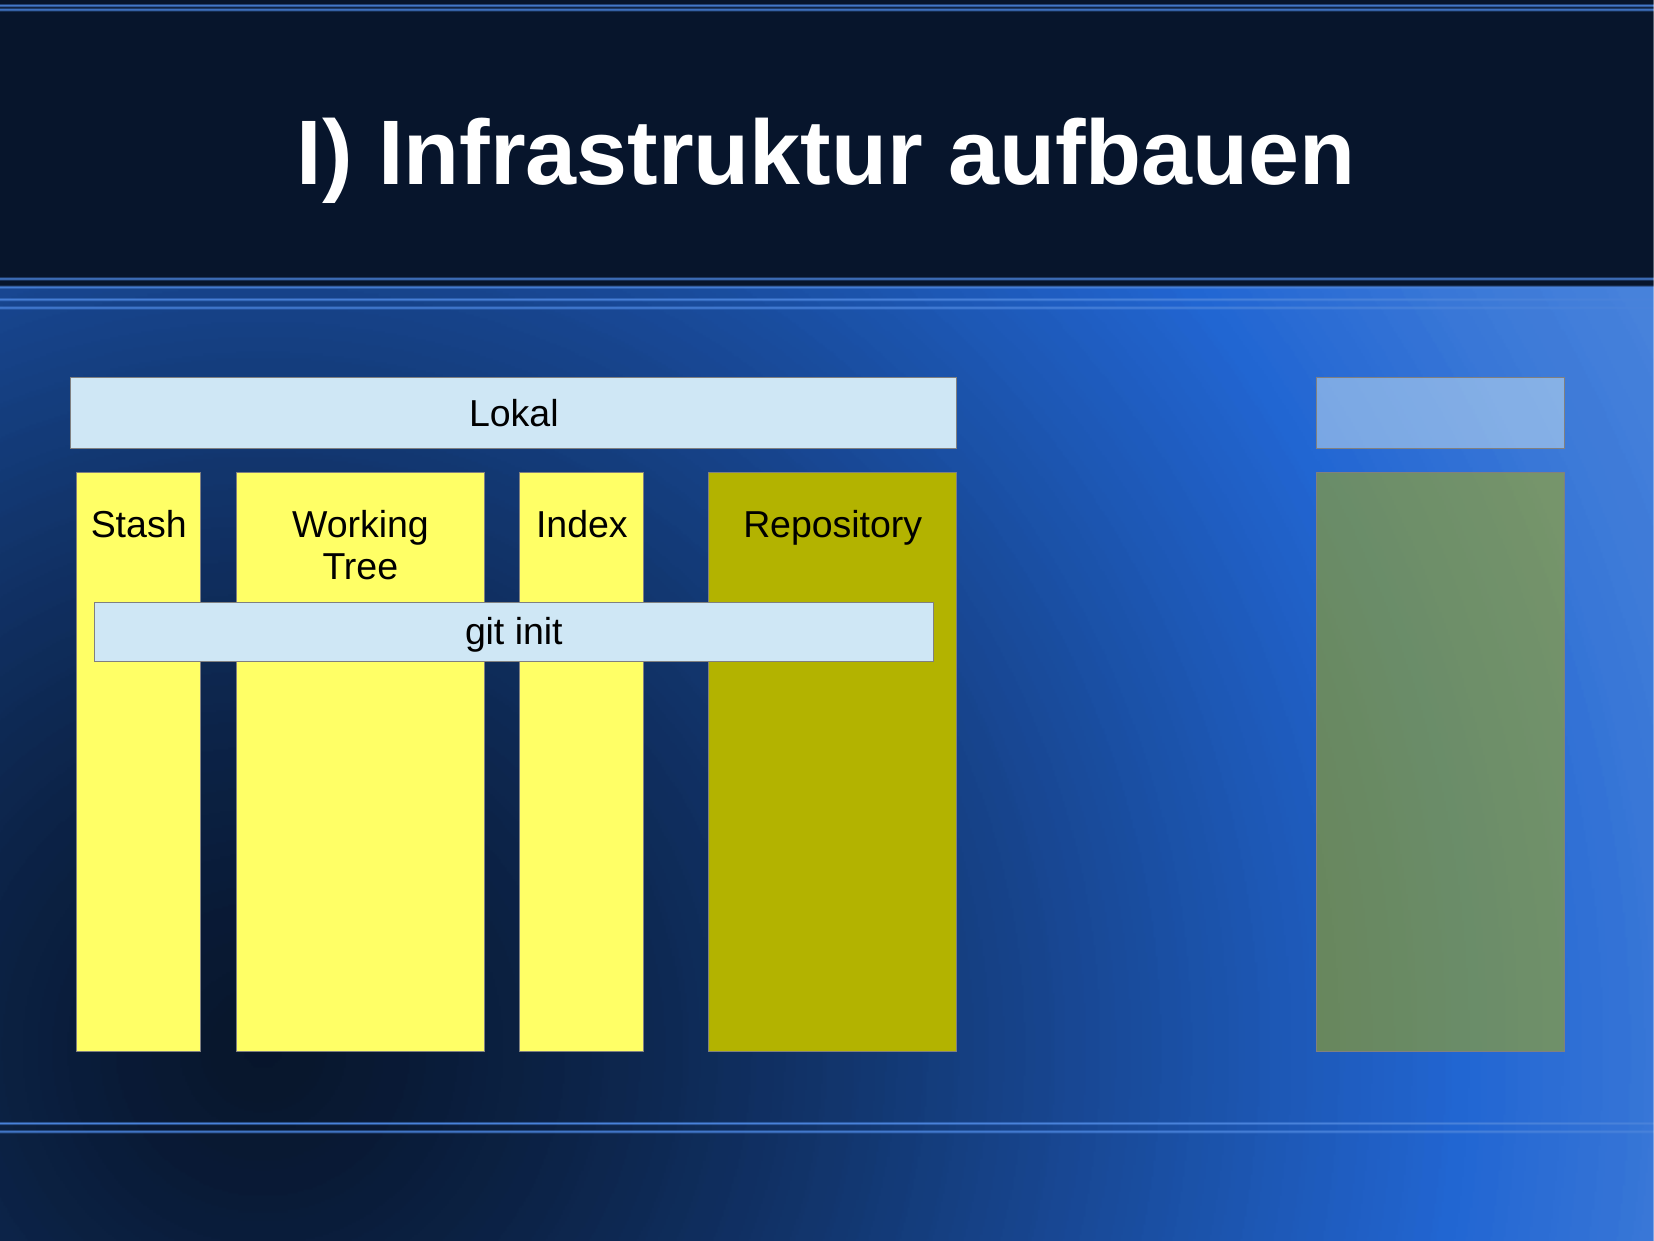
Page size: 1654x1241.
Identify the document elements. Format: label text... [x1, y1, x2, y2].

text_box Repository [708, 472, 957, 1052]
text_box Working Tree [236, 472, 485, 602]
picture [0, 0, 1654, 1241]
text_box Stash [76, 472, 201, 1052]
text_box [1316, 472, 1565, 1052]
title I) Infrastruktur aufbauen [82, 49, 1571, 257]
text_box Index [519, 662, 644, 1052]
text_box git init [94, 602, 934, 662]
text_box Index [519, 472, 644, 602]
text_box [1316, 377, 1565, 449]
text_box Lokal [70, 377, 957, 449]
text_box Working Tree [236, 662, 485, 1052]
